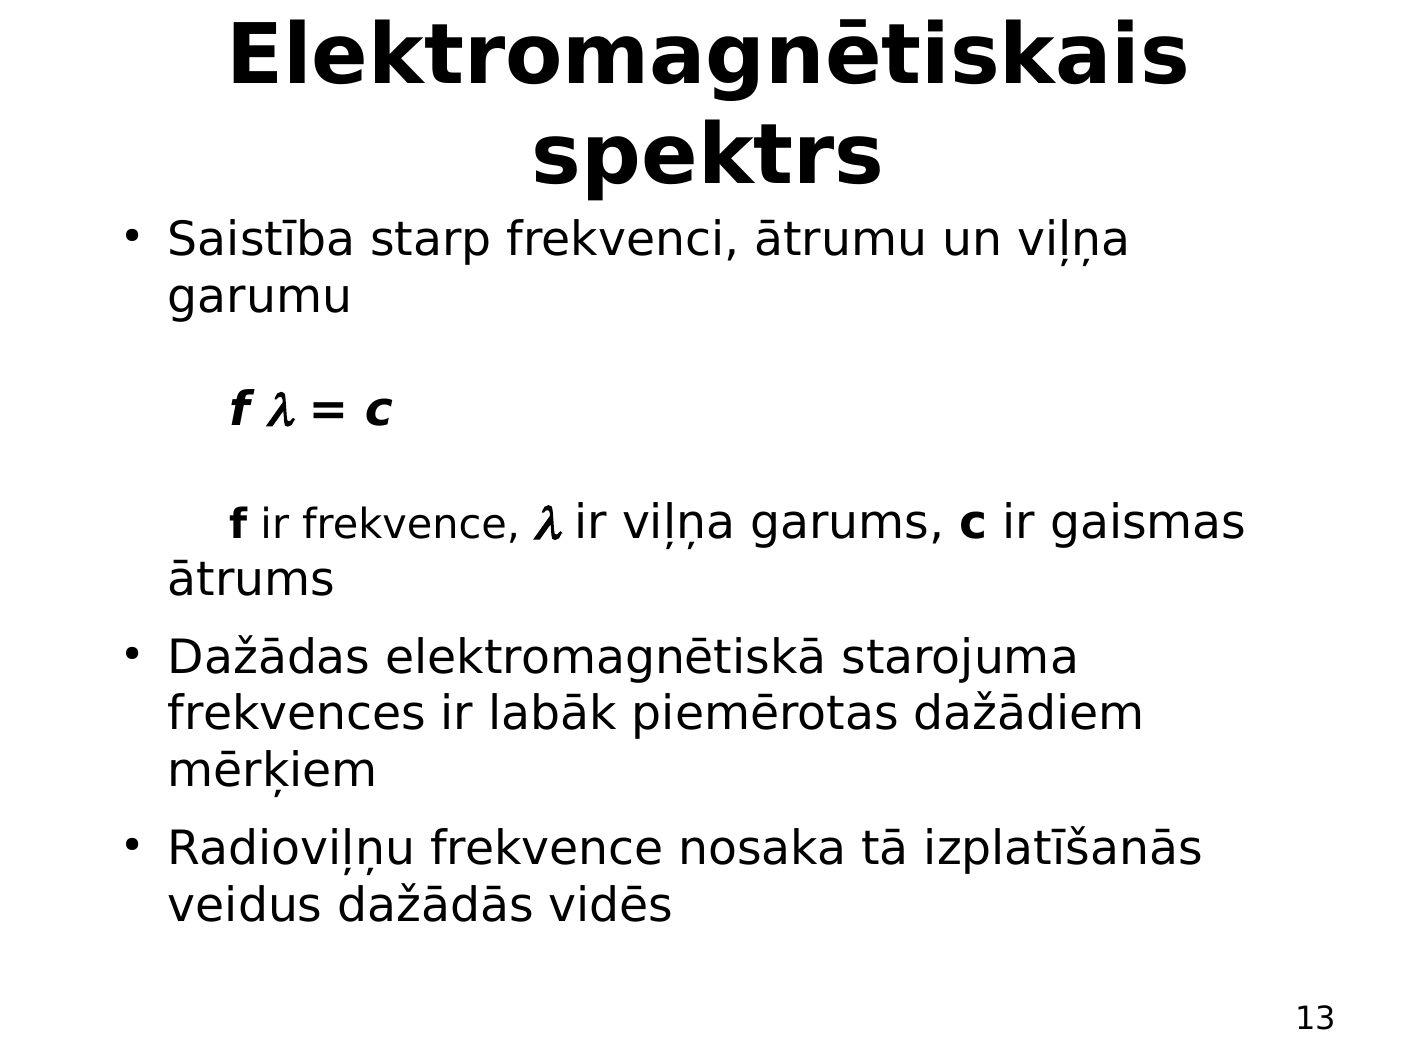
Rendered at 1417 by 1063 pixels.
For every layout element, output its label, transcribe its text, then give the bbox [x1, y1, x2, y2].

title Elektromagnētiskais spektrs [106, 11, 1311, 189]
list Saistība starp frekvenci, ātrumu un viļņa garumu f  = c f ir frekvence,  ir viļņa garums, c ir gaismas ātrums Dažādas elektromagnētiskā starojuma frekvences ir labāk piemērotas dažādiem mērķiem Radioviļņu frekvence nosaka tā izplatīšanās veidus dažādās vidēs [94, 200, 1299, 945]
